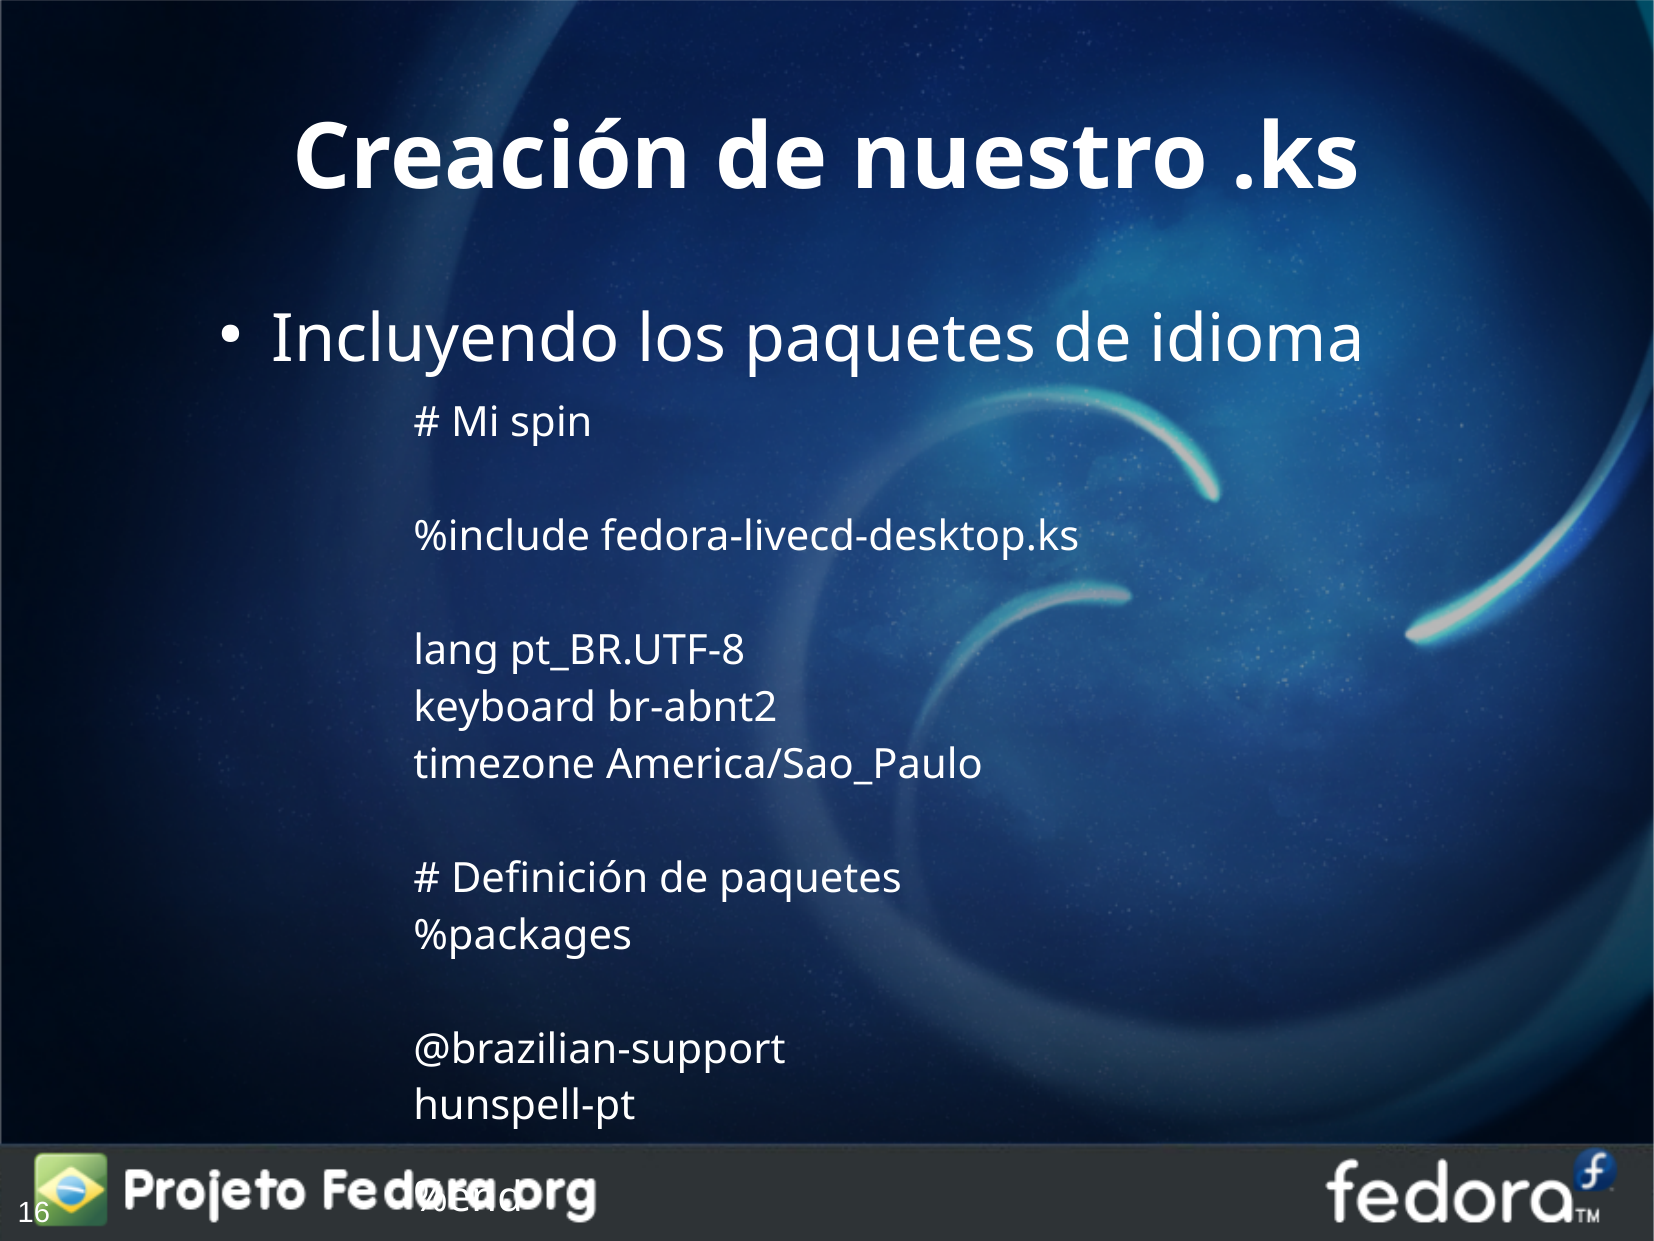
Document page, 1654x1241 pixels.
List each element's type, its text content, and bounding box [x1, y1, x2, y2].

title Creación de nuestro .ks [82, 49, 1571, 257]
text_box # Mi spin %include fedora-livecd-desktop.ks lang pt_BR.UTF-8 keyboard br-abnt2 timezone America/Sao_Paulo # Definición de paquetes %packages @brazilian-support hunspell-pt %end ... [398, 384, 1255, 1156]
list Incluyendo los paquetes de idioma [200, 290, 1477, 1123]
picture [0, 0, 1654, 1241]
